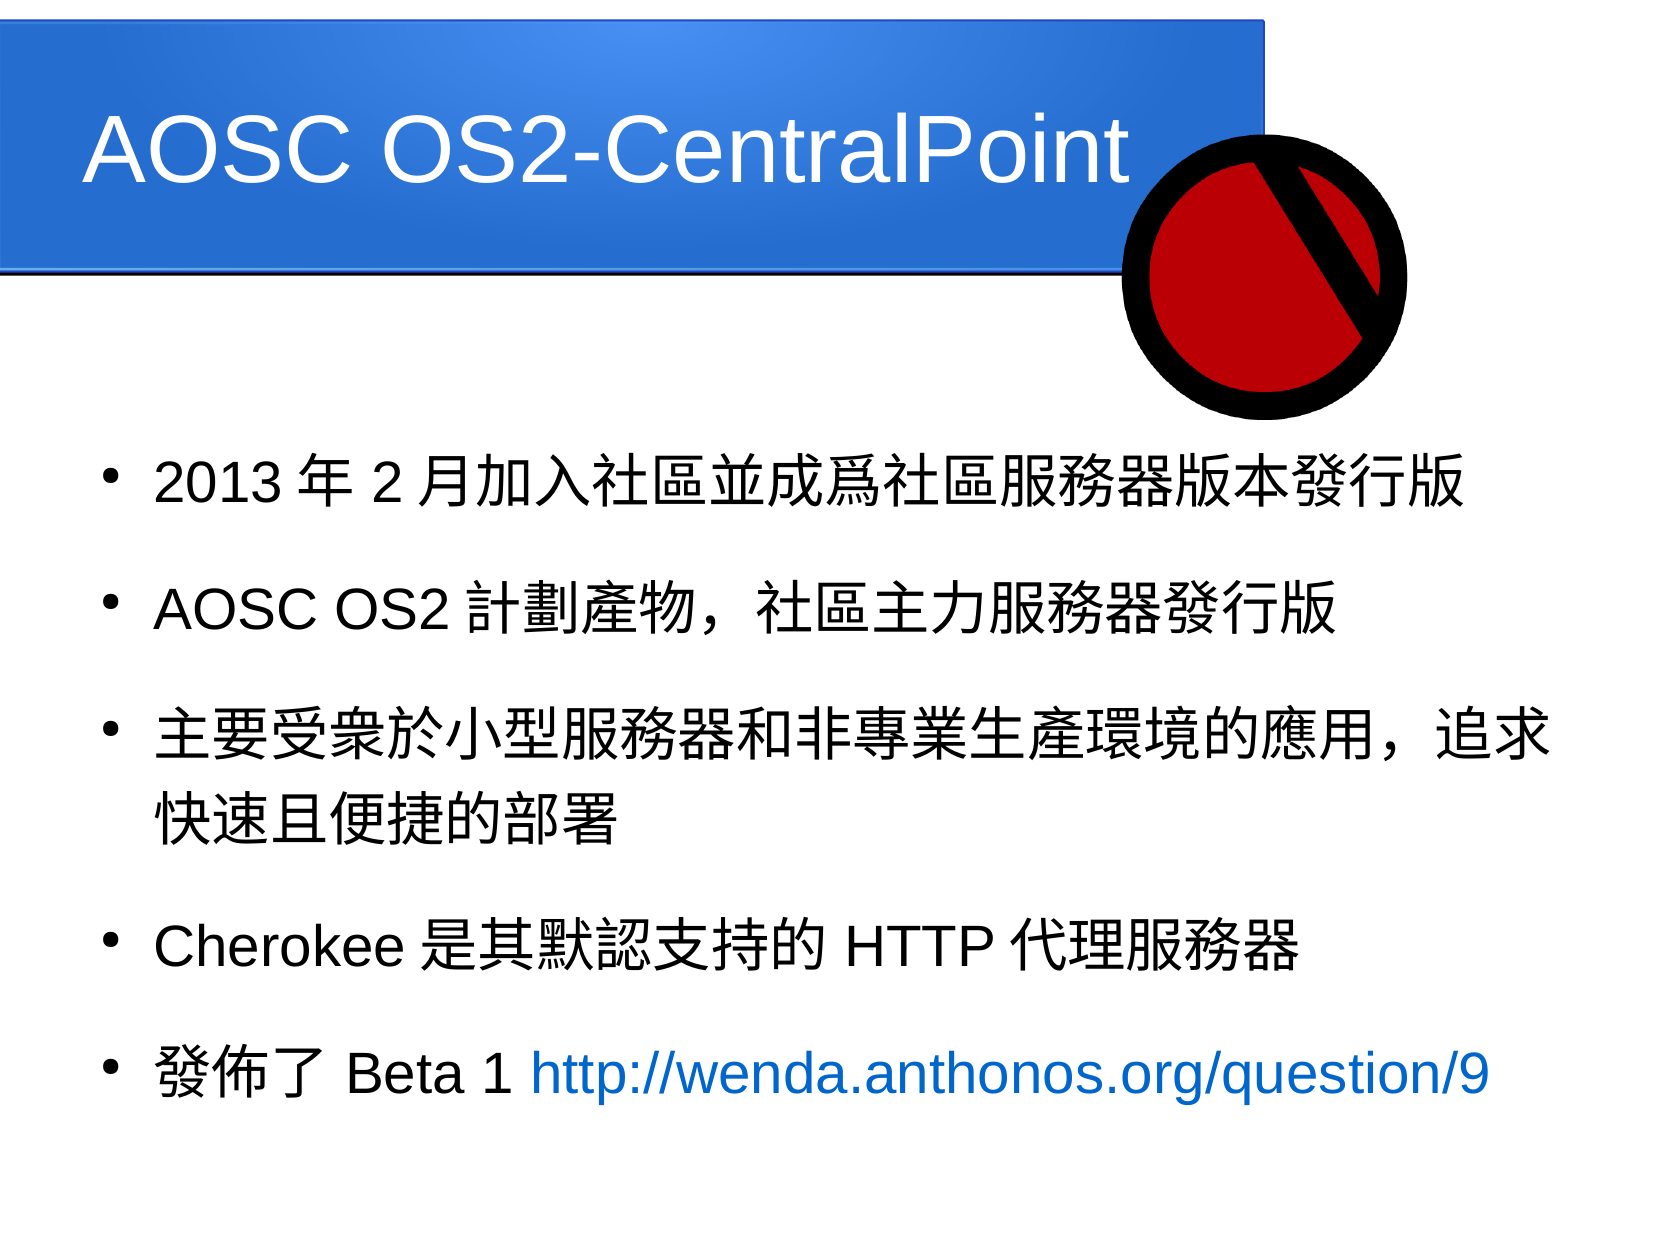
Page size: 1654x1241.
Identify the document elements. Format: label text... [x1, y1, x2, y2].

picture [1116, 129, 1412, 425]
title AOSC OS2-CentralPoint [82, 47, 1235, 252]
list 2013年2月加入社區並成爲社區服務器版本發行版 AOSC OS2計劃產物，社區主力服務器發行版 主要受衆於小型服務器和非專業生產環境的應用，追求快速且便捷的部署 Cherokee是其默認支持的HTTP代理服務器 發佈了Beta 1 http://wenda.anthonos.org/question/9 [82, 435, 1571, 1155]
